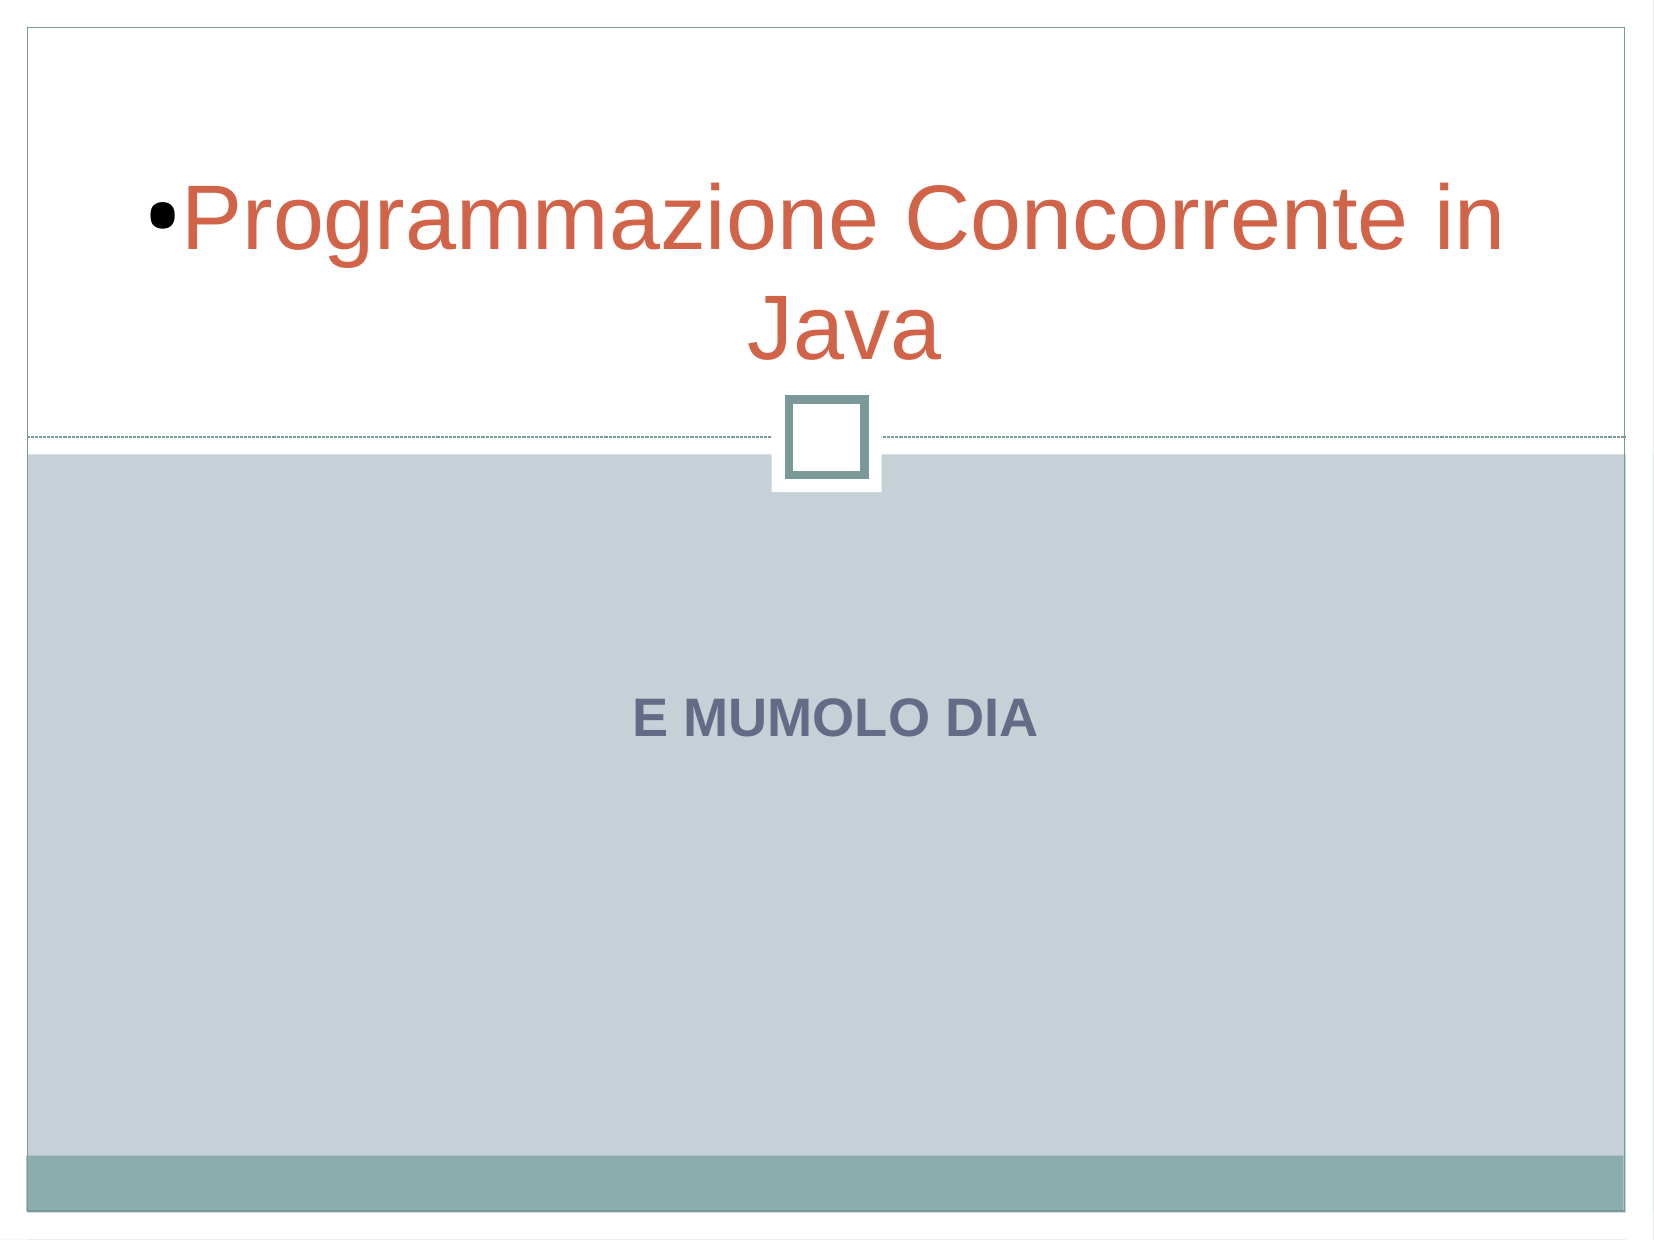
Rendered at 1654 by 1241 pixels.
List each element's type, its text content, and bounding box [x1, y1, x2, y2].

text_box E MUMOLO DIA [234, 675, 1392, 965]
text_box Programmazione Concorrente in Java [124, 68, 1530, 386]
